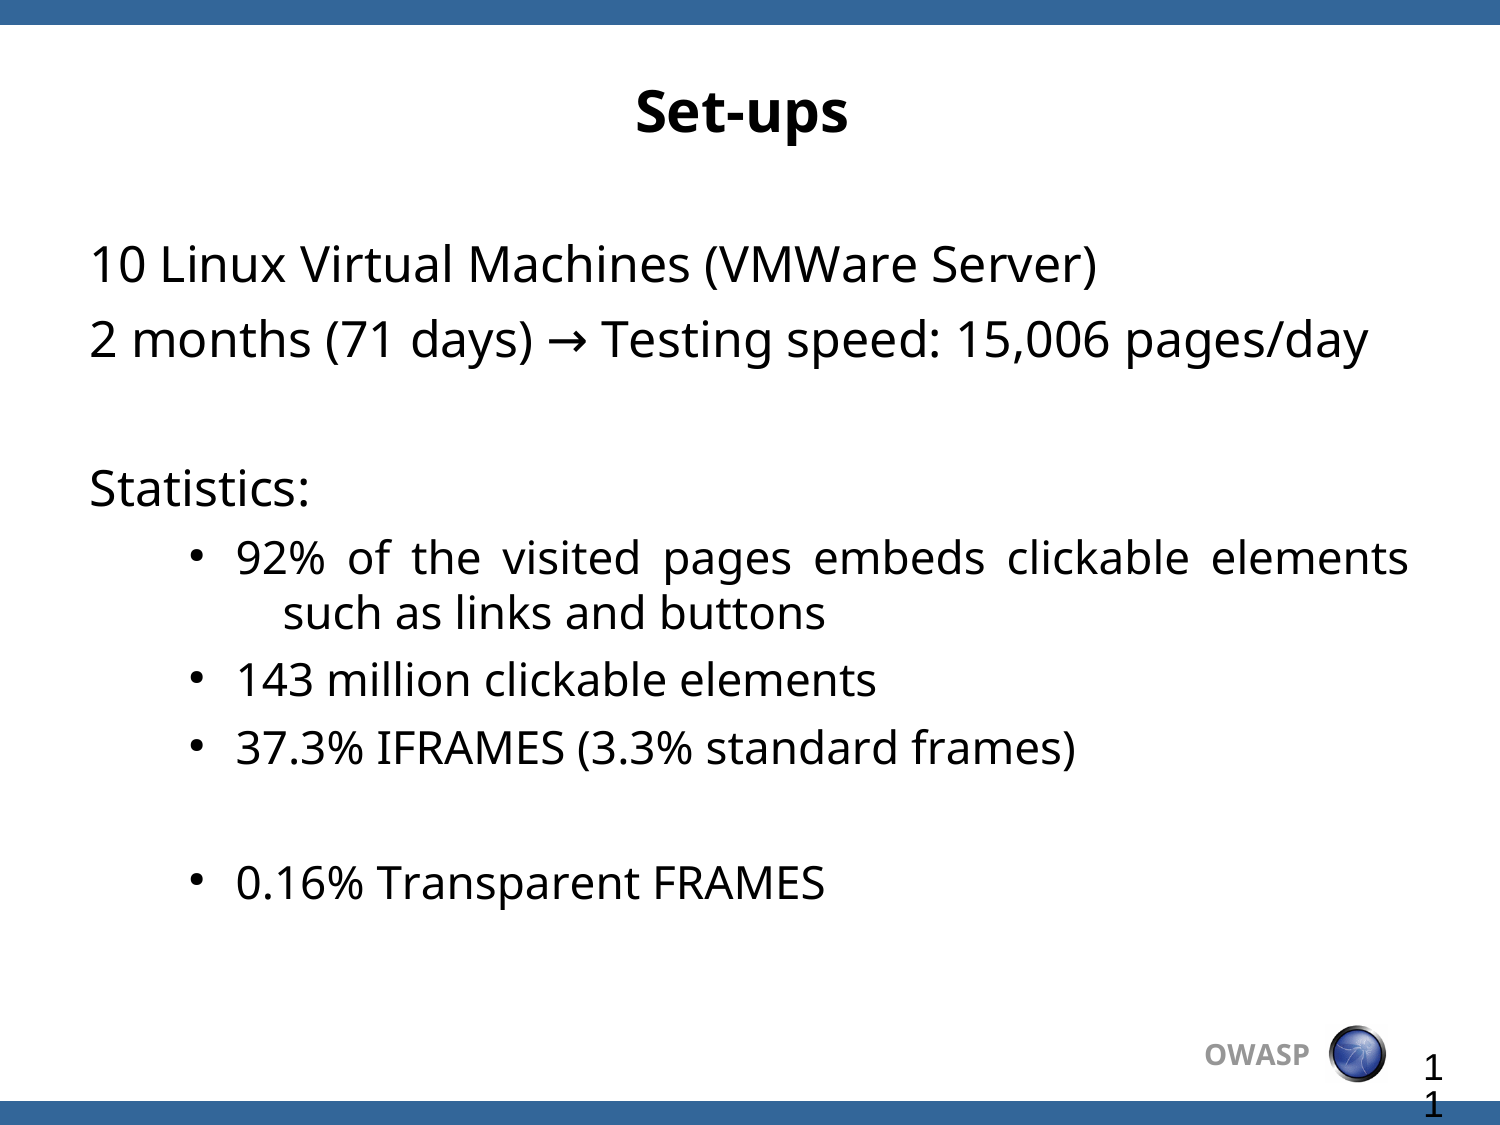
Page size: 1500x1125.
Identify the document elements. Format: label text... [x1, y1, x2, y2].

list 10 Linux Virtual Machines (VMWare Server) 2 months (71 days) → Testing speed: 15,006 pages/day Statistics: 92% of the visited pages embeds clickable elements such as links and buttons 143 million clickable elements 37.3% IFRAMES (3.3% standard frames) 0.16% Transparent FRAMES [75, 224, 1425, 1066]
title Set-ups [75, 31, 1425, 188]
picture [1325, 1066, 1388, 1083]
